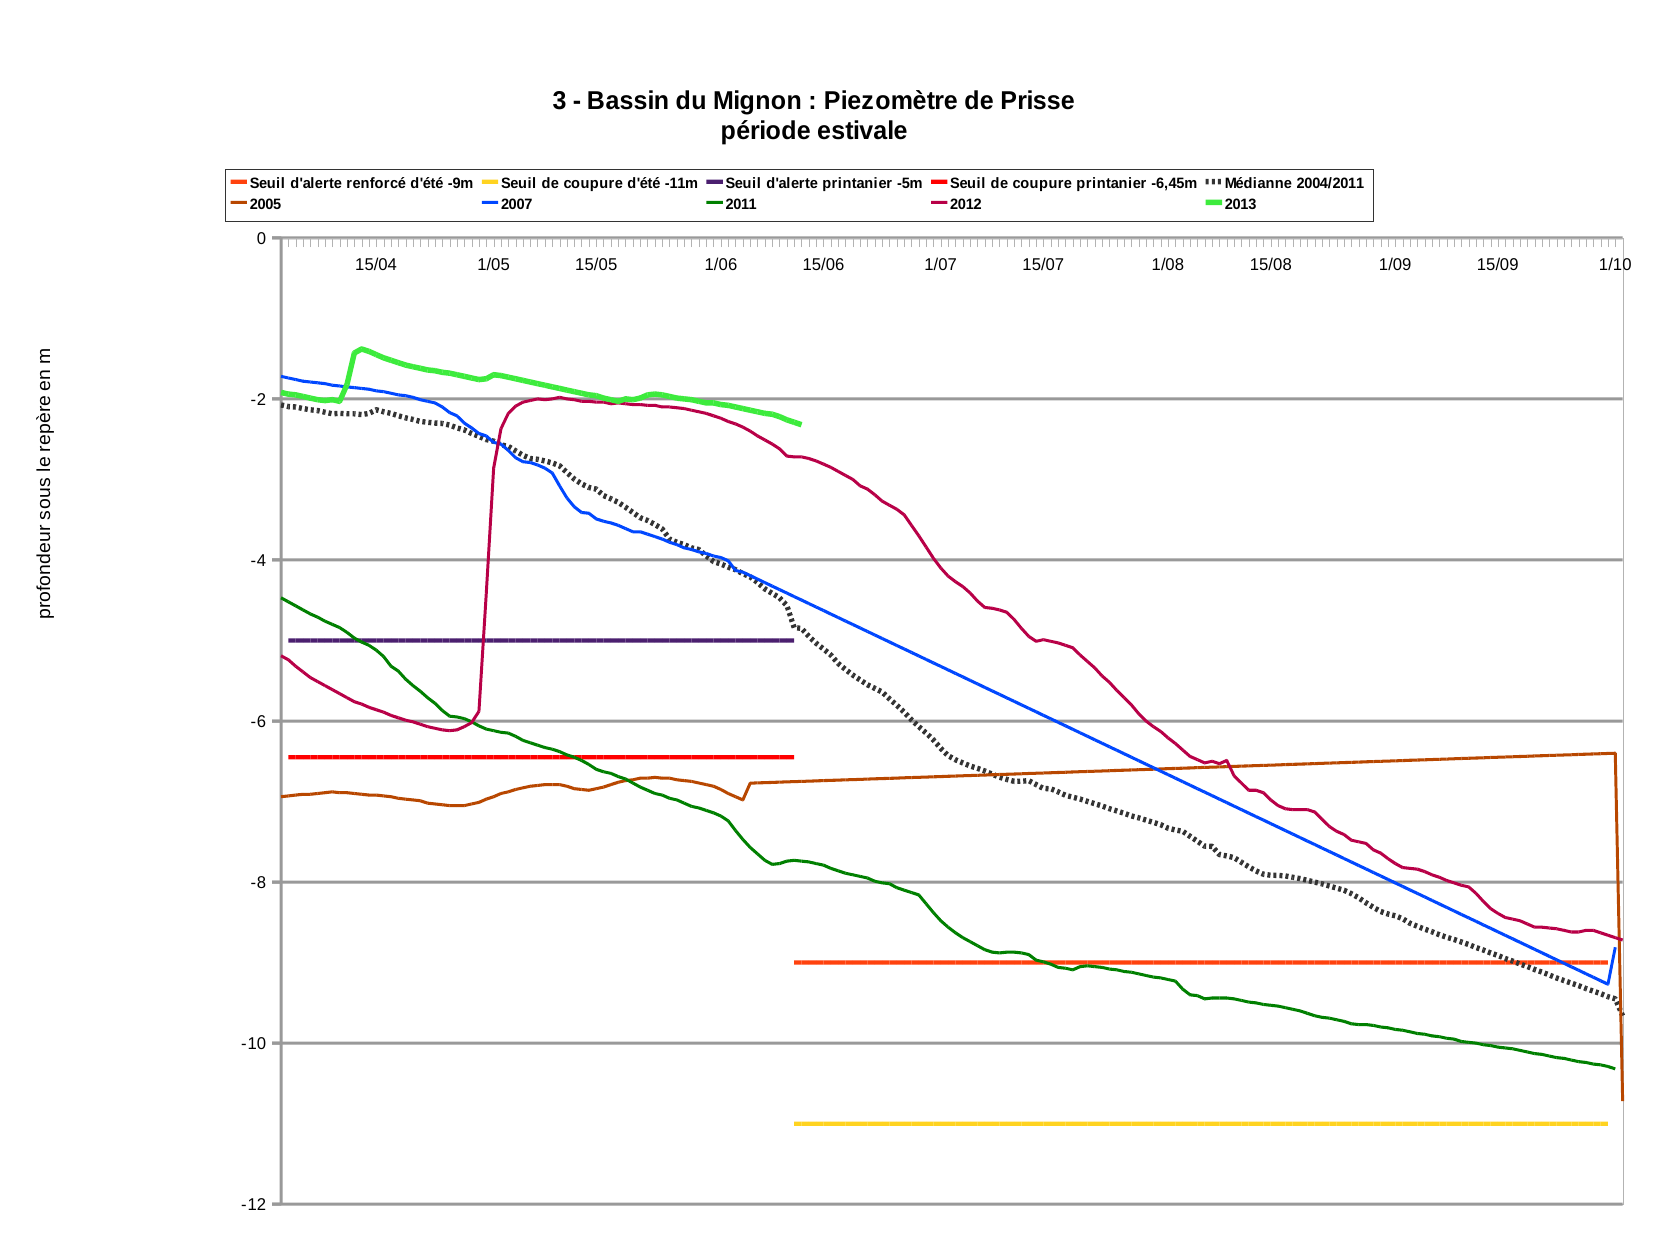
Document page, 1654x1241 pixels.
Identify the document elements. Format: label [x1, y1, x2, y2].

chart [0, 73, 1654, 1241]
